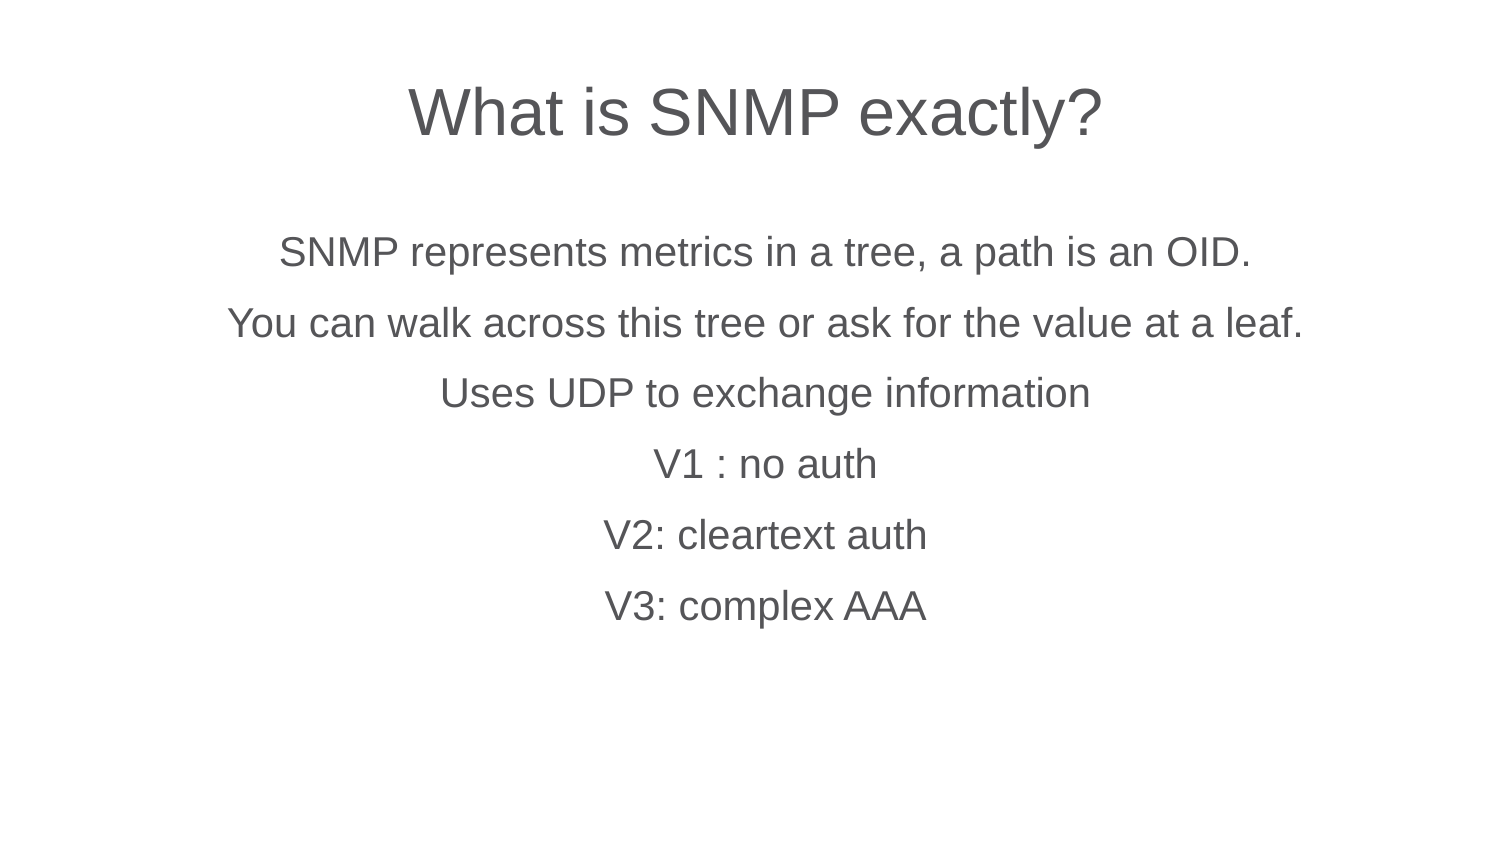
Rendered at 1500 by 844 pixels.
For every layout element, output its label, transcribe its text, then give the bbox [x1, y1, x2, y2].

title What is SNMP exactly? [71, 55, 1441, 177]
list SNMP represents metrics in a tree, a path is an OID. You can walk across this tree or ask for the value at a leaf. Uses UDP to exchange information V1 : no auth V2: cleartext auth V3: complex AAA [71, 221, 1441, 741]
